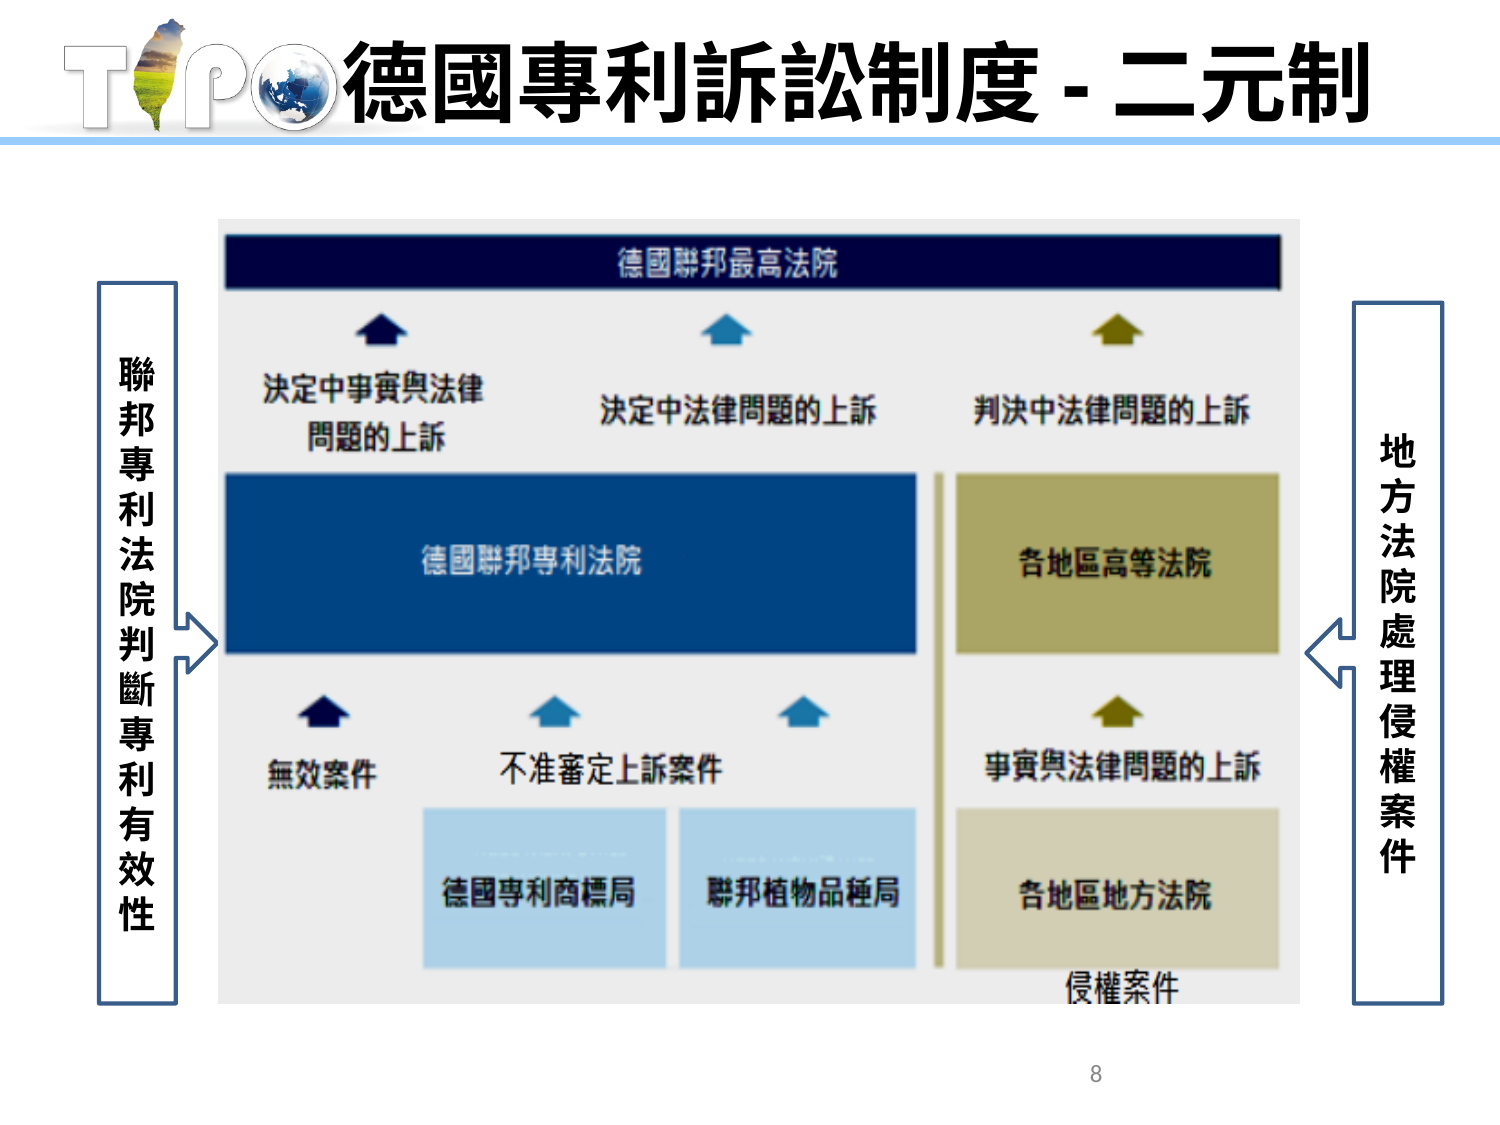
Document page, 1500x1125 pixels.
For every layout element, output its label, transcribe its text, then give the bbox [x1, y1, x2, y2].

picture [218, 219, 1300, 1004]
text_box 地方法院 處理侵權案件 [1306, 302, 1443, 1004]
text_box 7 [1074, 1042, 1426, 1103]
text_box 聯邦專利法院 判斷專利有效性 [99, 282, 218, 1004]
title 德國專利訴訟制度-二元制 [183, 20, 1500, 208]
